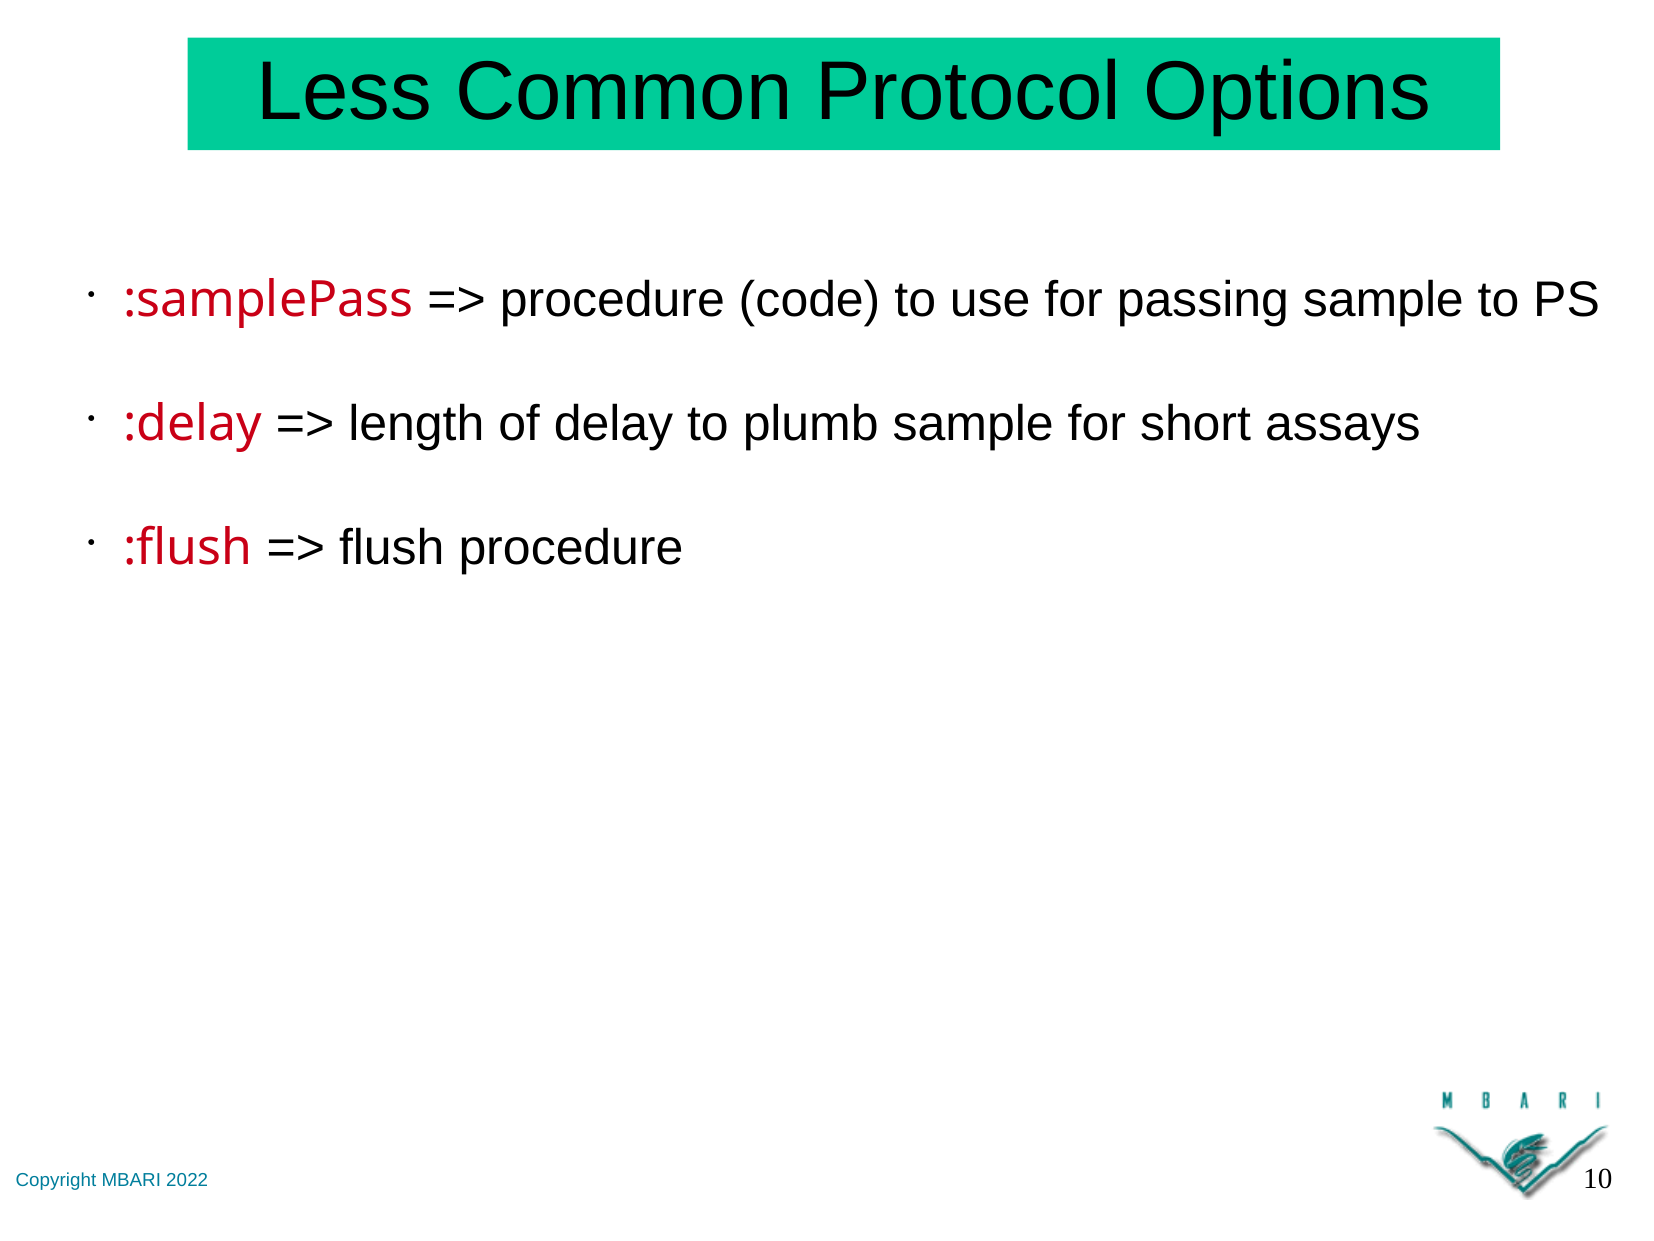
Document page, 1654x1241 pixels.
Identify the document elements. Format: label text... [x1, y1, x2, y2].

picture [1426, 1091, 1613, 1200]
text_box Less Common Protocol Options [187, 37, 1501, 151]
text_box :samplePass => procedure (code) to use for passing sample to PS :delay => length of delay to plumb sample for short assays :flush => flush procedure [37, 187, 1635, 1013]
